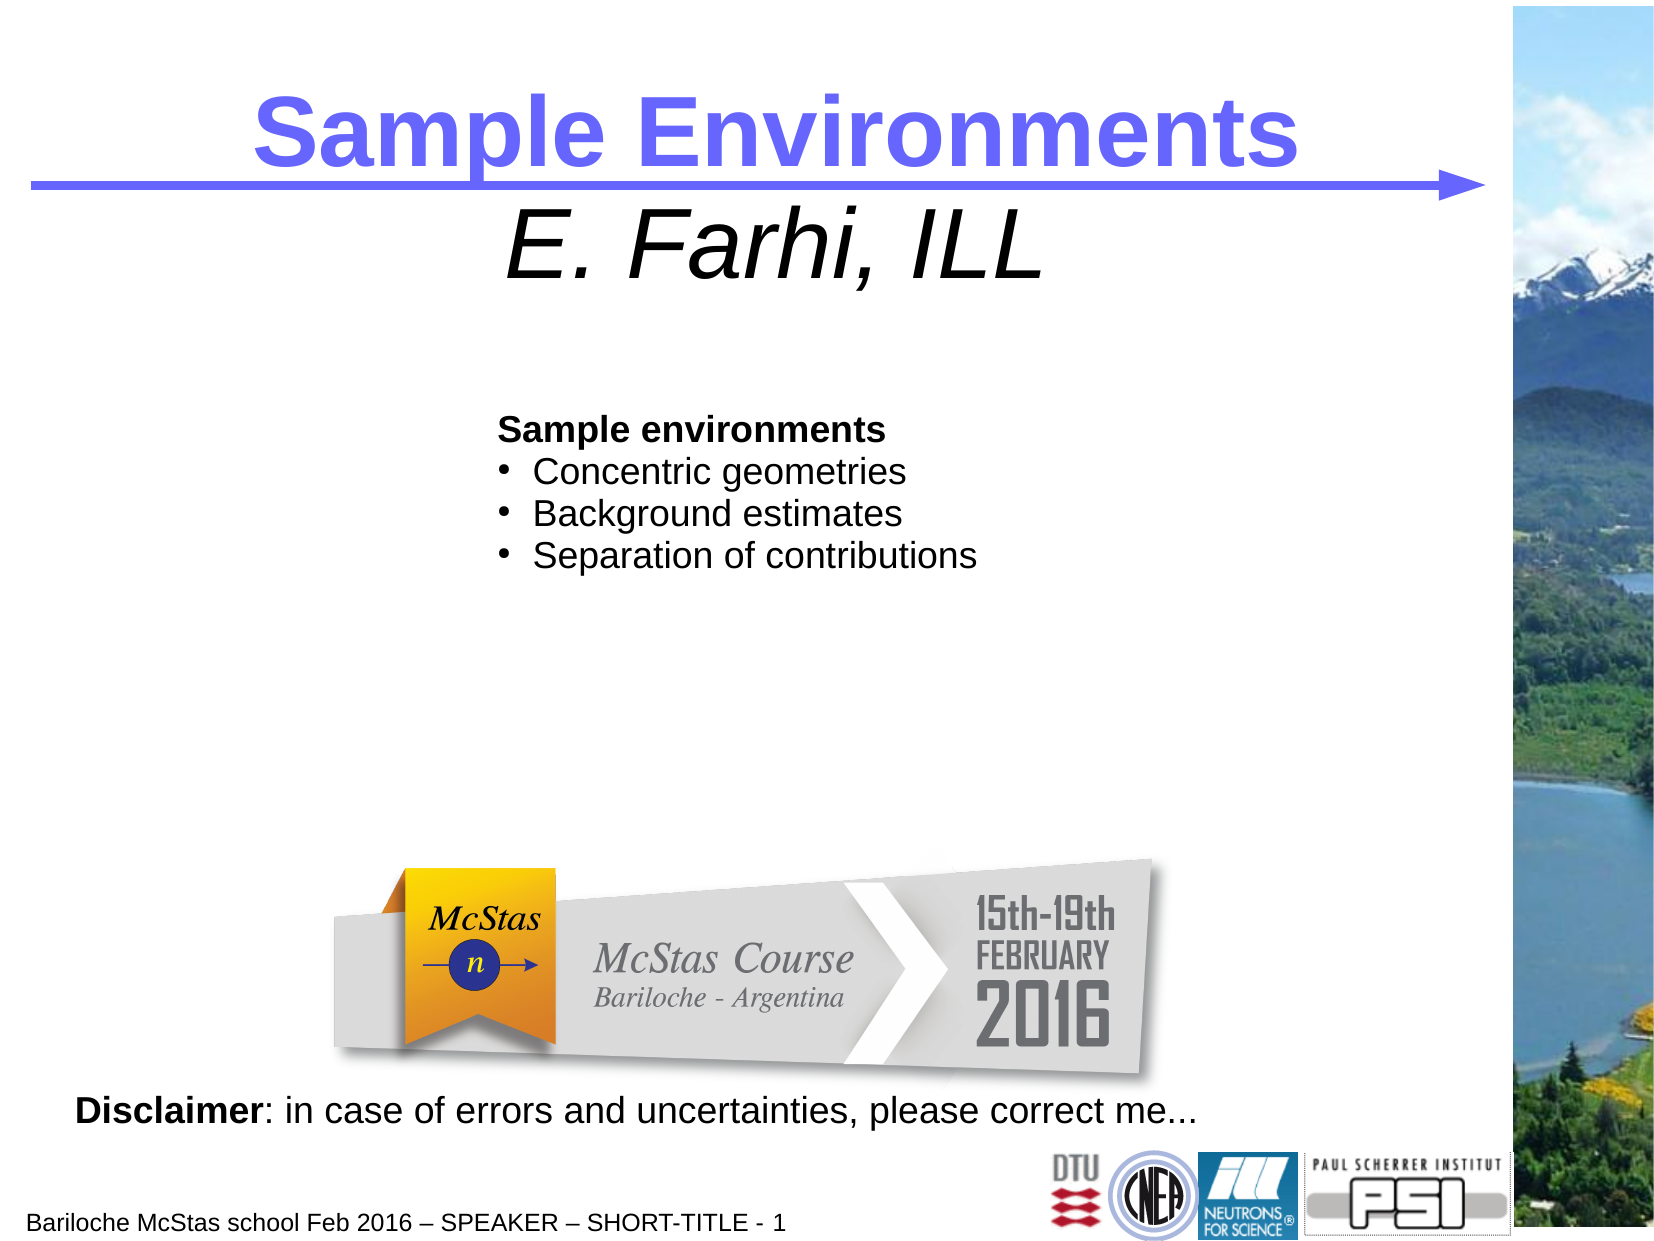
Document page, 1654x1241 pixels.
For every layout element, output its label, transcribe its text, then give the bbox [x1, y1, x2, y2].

picture [1108, 6, 1654, 1241]
text_box Sample Environments E. Farhi, ILL [43, 68, 1511, 308]
picture [1050, 1152, 1103, 1230]
text_box Disclaimer: in case of errors and uncertainties, please correct me... [60, 1082, 1426, 1140]
text_box Sample environments Concentric geometries Background estimates Separation of contributions [482, 400, 1068, 626]
picture [307, 832, 1193, 1082]
